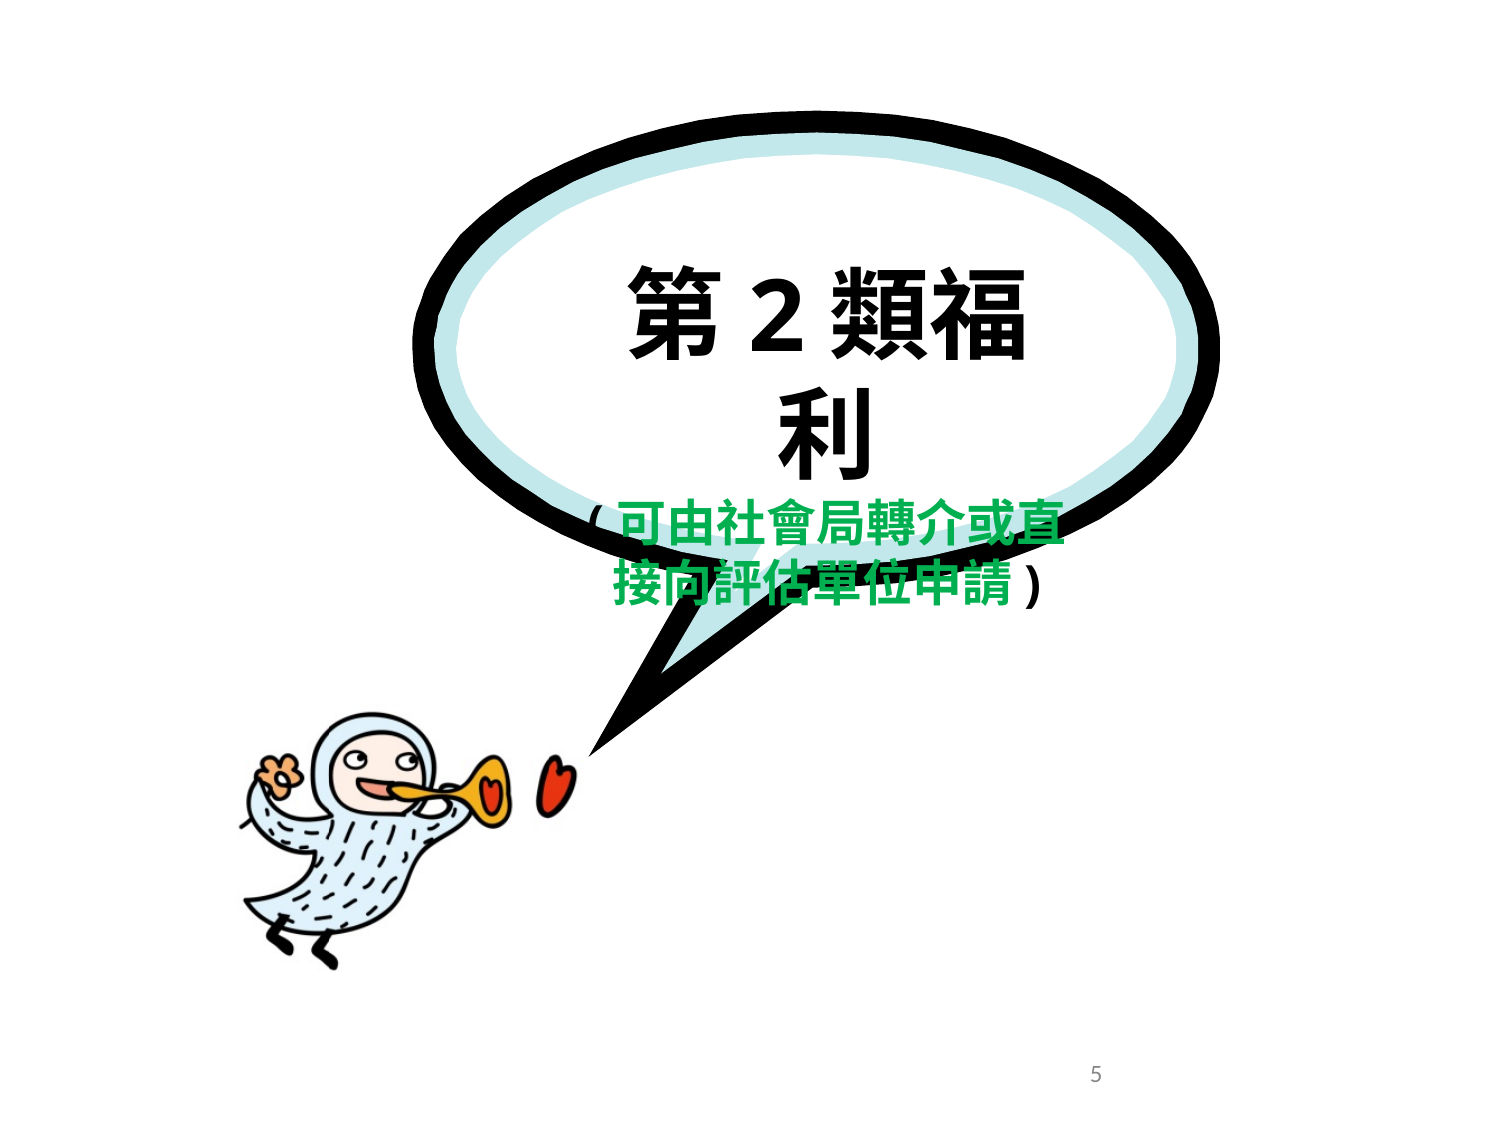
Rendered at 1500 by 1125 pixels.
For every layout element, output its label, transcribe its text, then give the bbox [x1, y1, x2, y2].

picture [235, 107, 1223, 972]
title 第2類福利 (可由社會局轉介或直接向評估單位申請) [561, 243, 1093, 457]
text_box 5 [1074, 1042, 1426, 1103]
